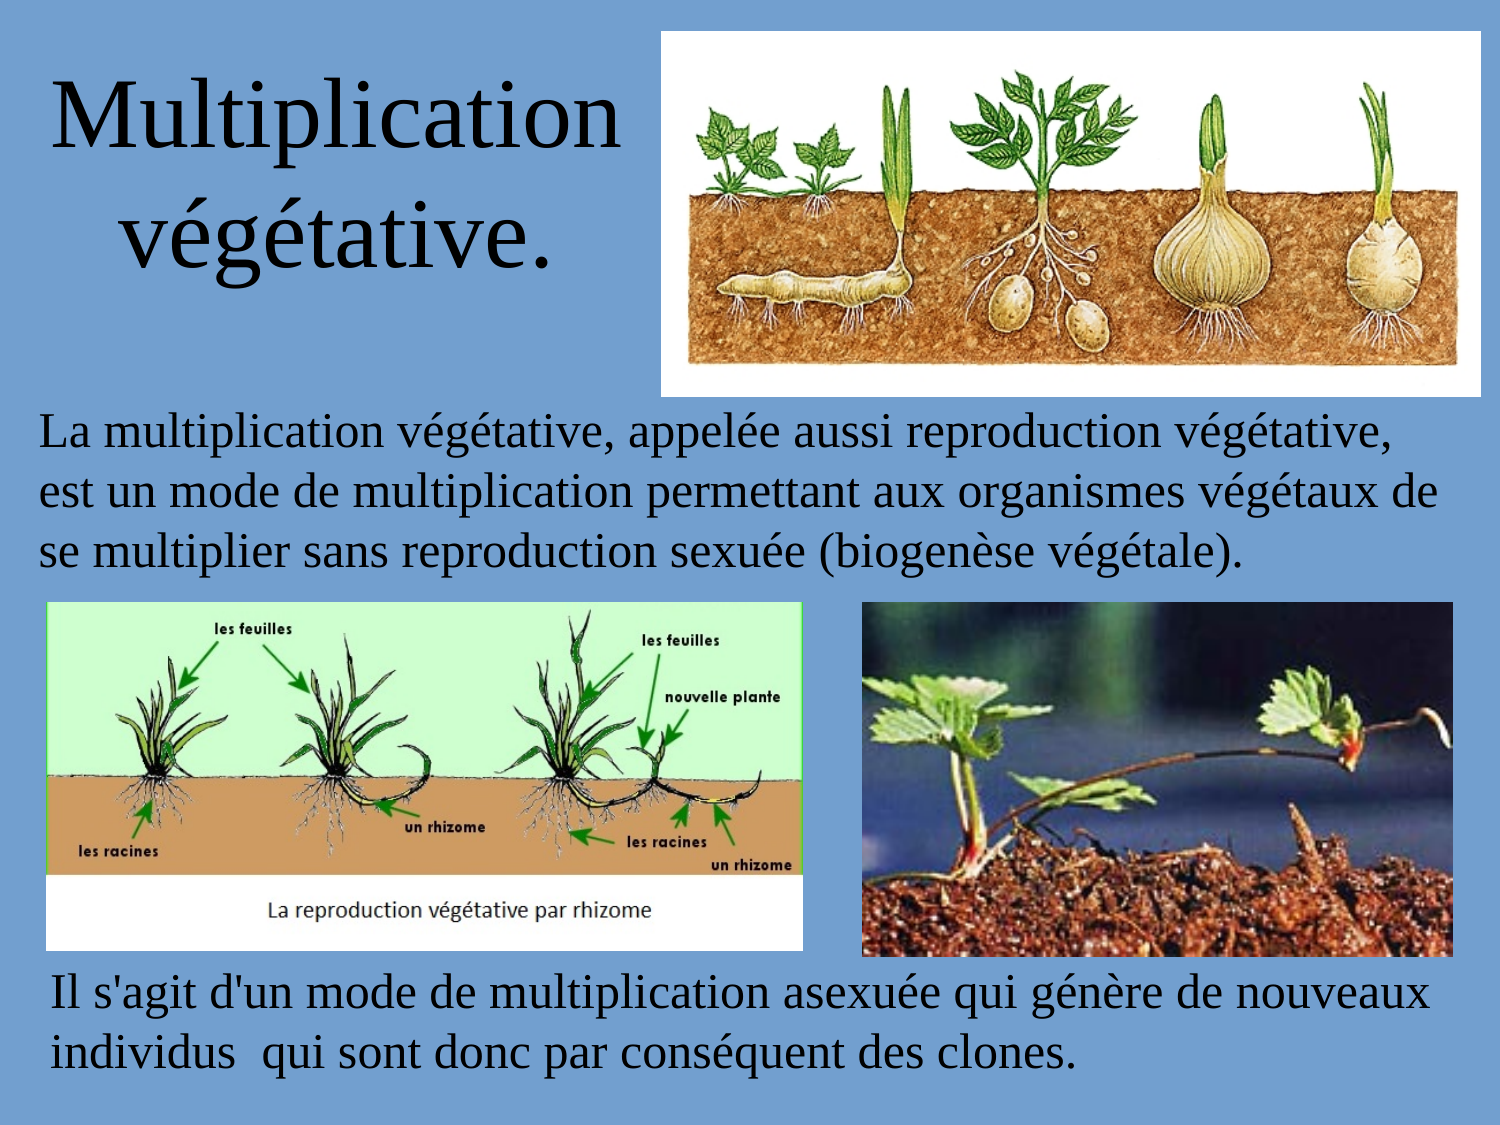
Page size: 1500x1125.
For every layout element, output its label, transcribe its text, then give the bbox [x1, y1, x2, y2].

text_box La multiplication végétative, appelée aussi reproduction végétative, est un mode de multiplication permettant aux organismes végétaux de se multiplier sans reproduction sexuée (biogenèse végétale). [23, 389, 1477, 591]
text_box Multiplication végétative. [23, 40, 650, 296]
picture [46, 602, 803, 951]
picture [862, 602, 1453, 957]
text_box Il s'agit d'un mode de multiplication asexuée qui génère de nouveaux individus qui sont donc par conséquent des clones. [35, 950, 1465, 1087]
picture [661, 31, 1481, 397]
